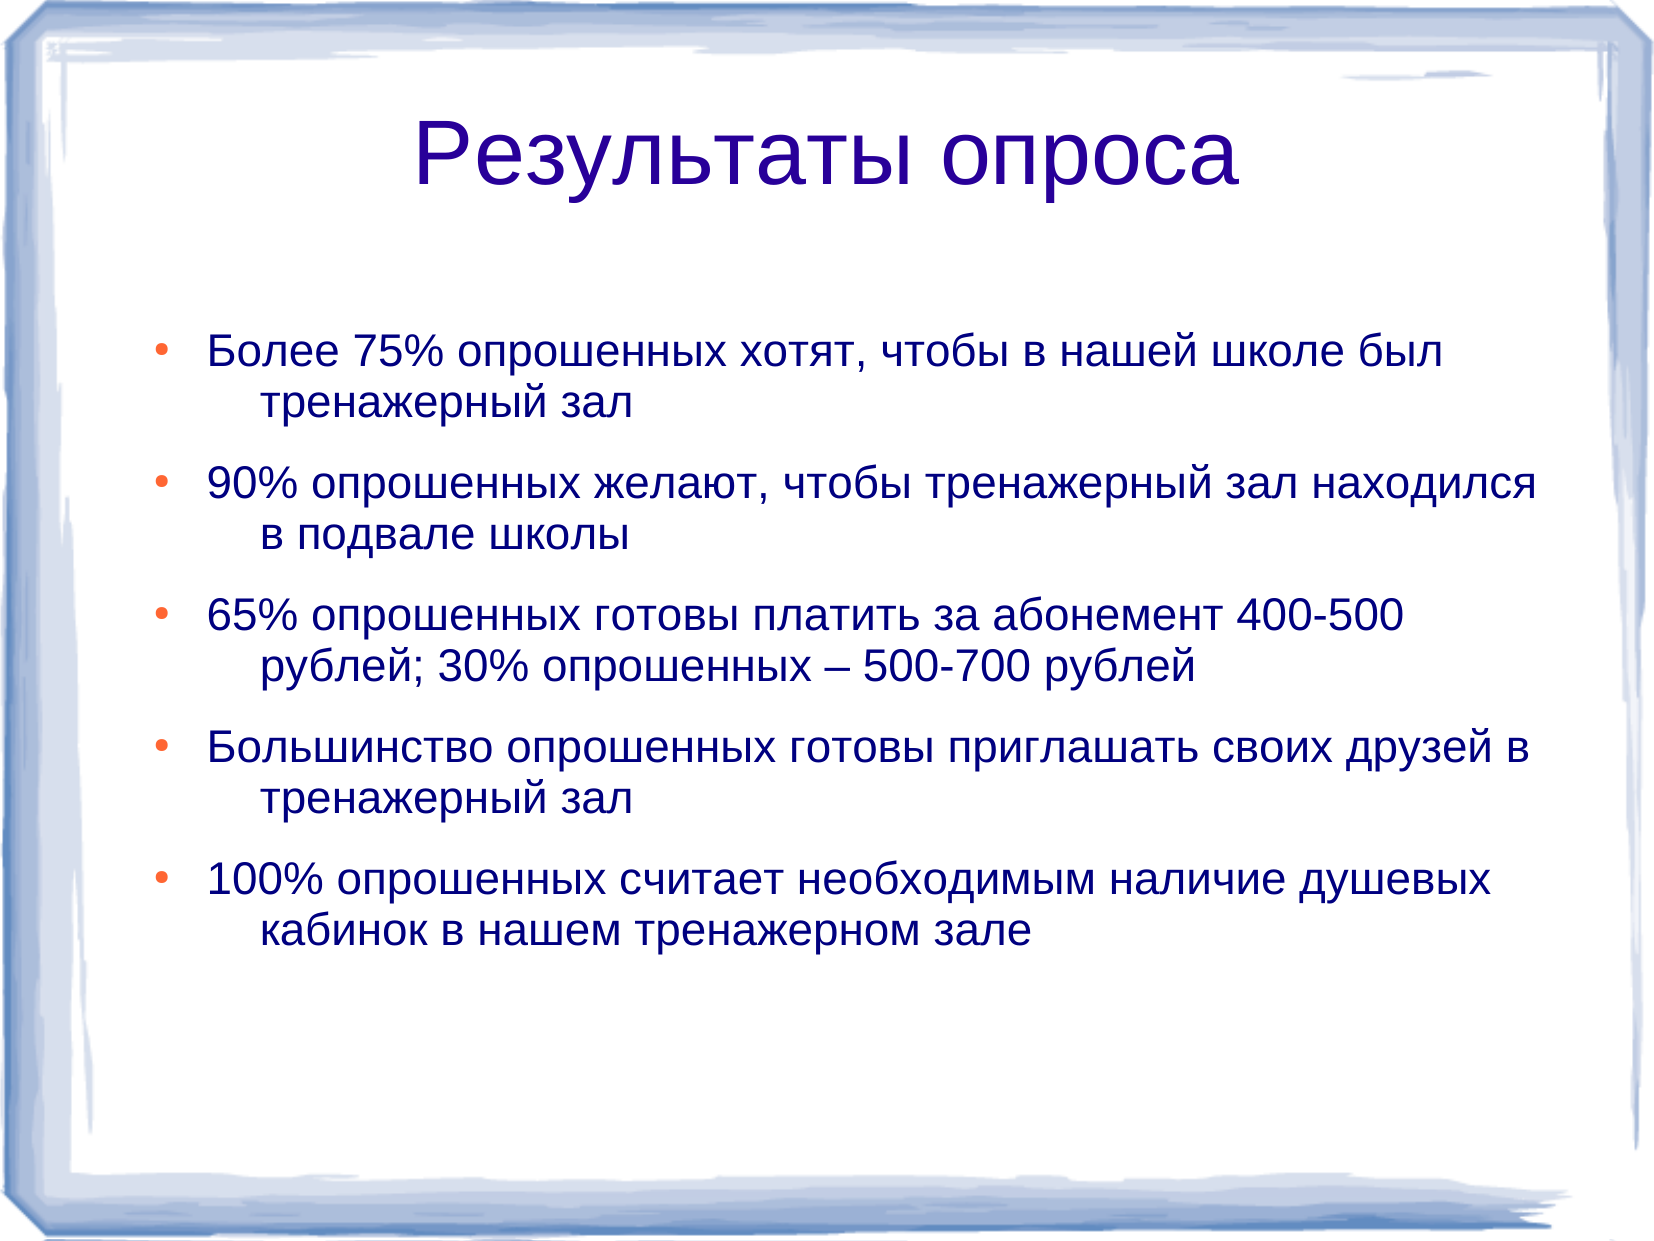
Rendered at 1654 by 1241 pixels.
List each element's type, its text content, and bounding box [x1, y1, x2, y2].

list Более 75% опрошенных хотят, чтобы в нашей школе был тренажерный зал 90% опрошенных желают, чтобы тренажерный зал находился в подвале школы 65% опрошенных готовы платить за абонемент 400-500 рублей; 30% опрошенных – 500-700 рублей Большинство опрошенных готовы приглашать своих друзей в тренажерный зал 100% опрошенных считает необходимым наличие душевых кабинок в нашем тренажерном зале [118, 324, 1571, 1144]
picture [0, 0, 1654, 1241]
title Результаты опроса [82, 49, 1571, 257]
